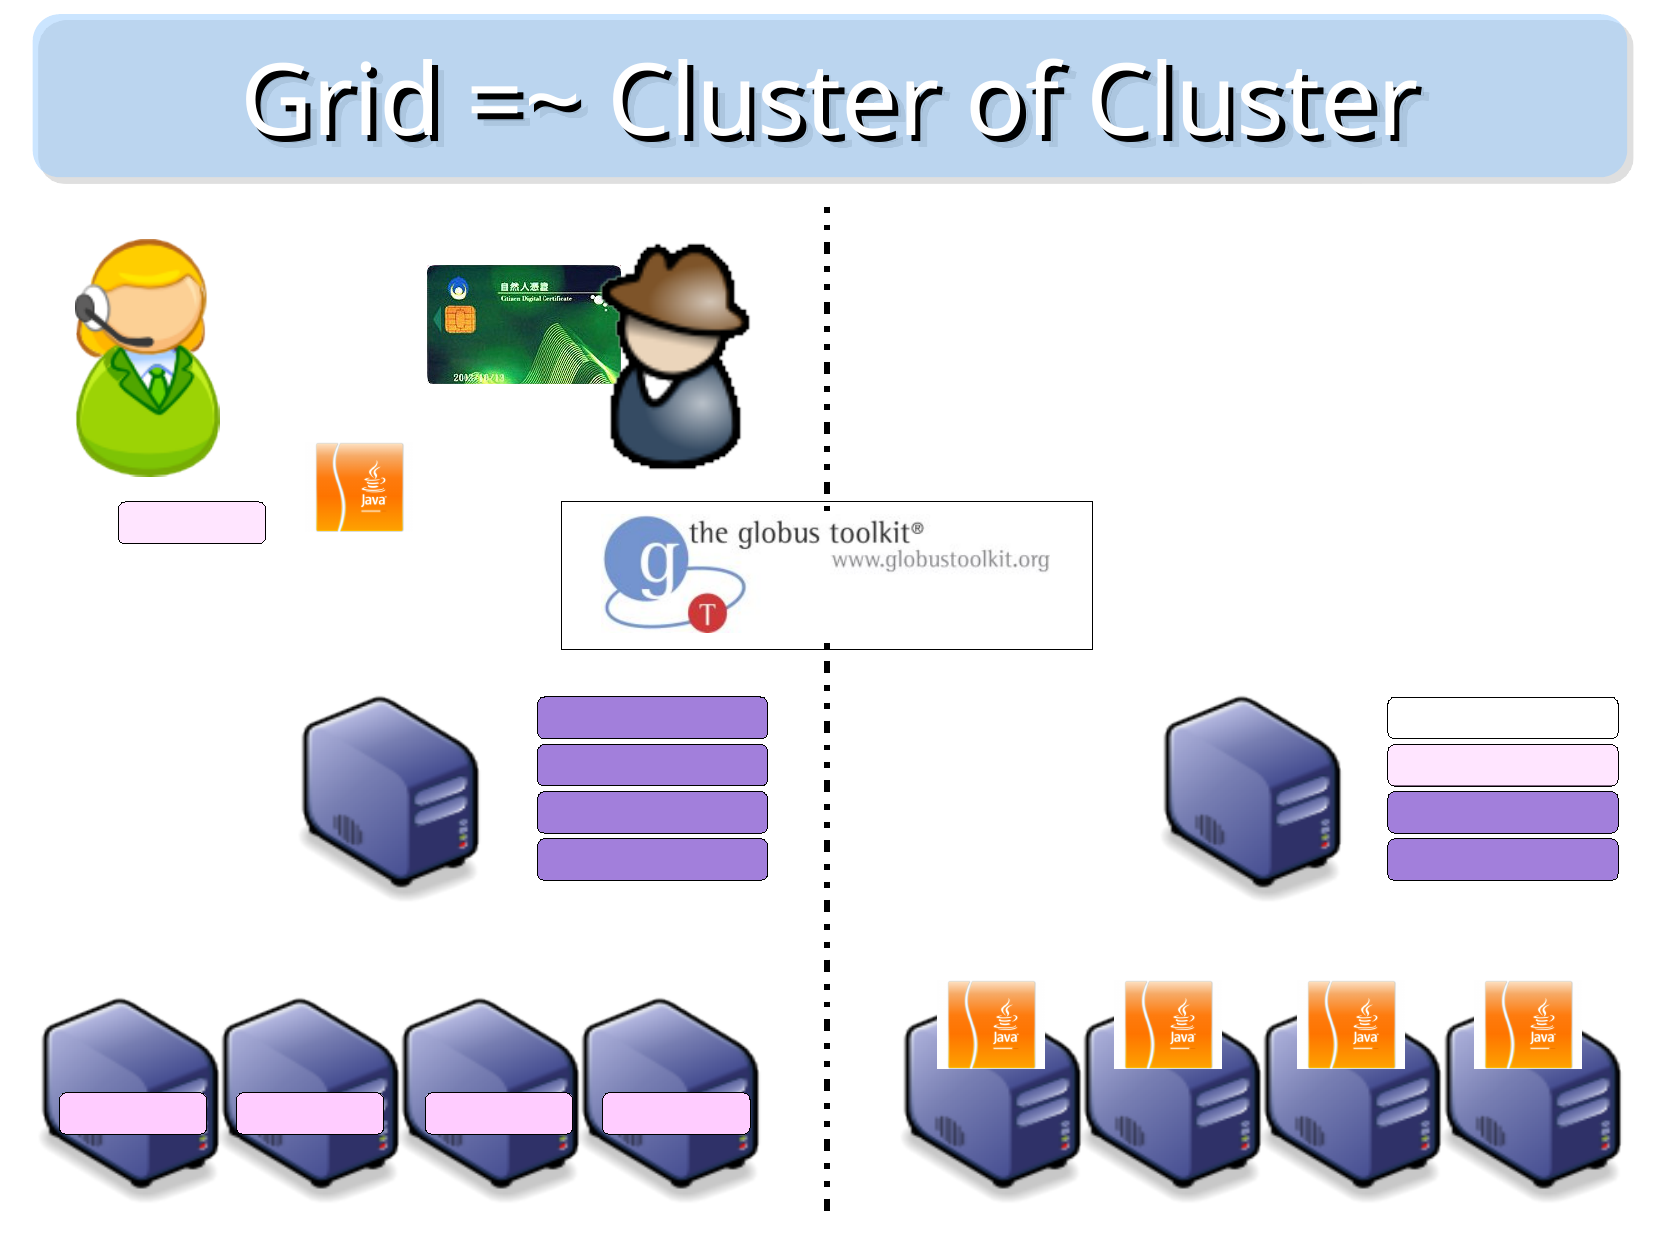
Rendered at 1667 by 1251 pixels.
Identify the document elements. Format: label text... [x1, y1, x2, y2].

text_box [602, 1092, 751, 1135]
picture [891, 980, 1642, 1229]
picture [1151, 690, 1362, 928]
text_box [537, 791, 768, 834]
text_box [561, 501, 1093, 650]
picture [289, 690, 500, 928]
picture [427, 236, 798, 473]
text_box [1387, 791, 1619, 834]
picture [305, 442, 413, 532]
text_box [236, 1092, 384, 1135]
text_box [425, 1092, 573, 1135]
text_box [537, 744, 768, 786]
picture [601, 514, 1050, 633]
picture [29, 992, 780, 1229]
picture [75, 239, 220, 477]
text_box [118, 501, 266, 544]
text_box [1387, 744, 1619, 787]
text_box [59, 1092, 207, 1135]
text_box [537, 838, 768, 881]
text_box [537, 696, 768, 739]
text_box [1387, 838, 1619, 881]
text_box Grid =~ Cluster of Cluster [32, 14, 1628, 178]
